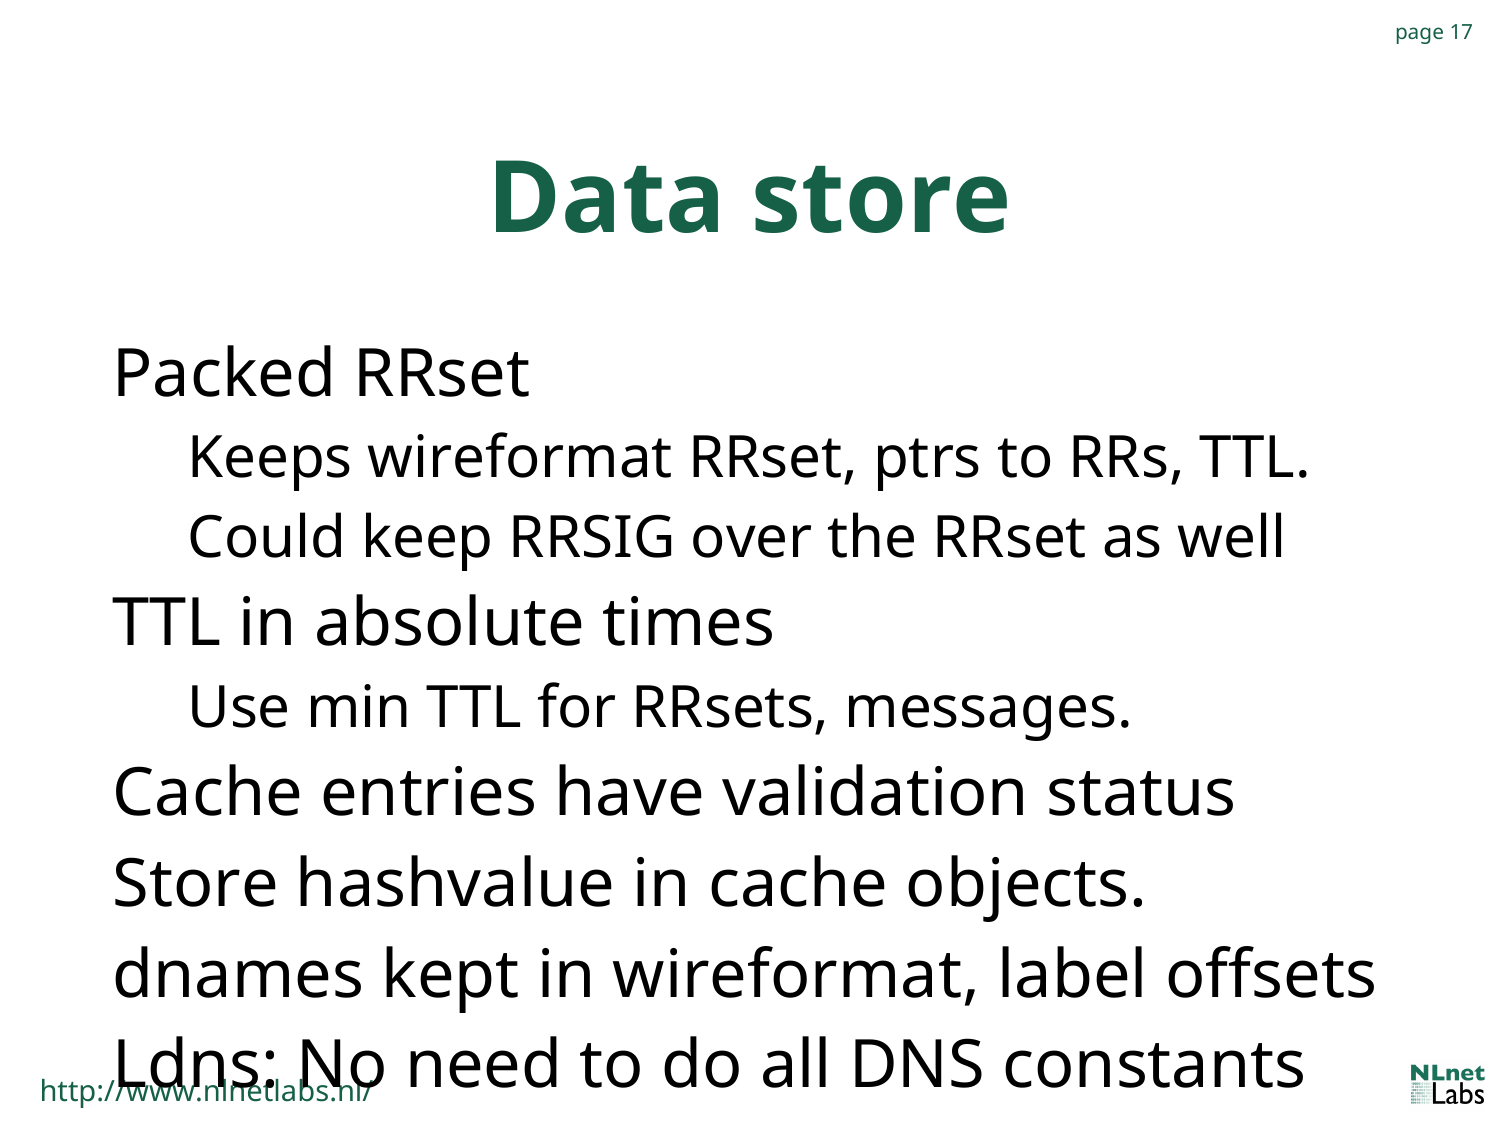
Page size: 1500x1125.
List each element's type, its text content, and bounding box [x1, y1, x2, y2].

list Packed RRset Keeps wireformat RRset, ptrs to RRs, TTL. Could keep RRSIG over the RRset as well TTL in absolute times Use min TTL for RRsets, messages. Cache entries have validation status Store hashvalue in cache objects. dnames kept in wireformat, label offsets Ldns: No need to do all DNS constants again [112, 324, 1388, 1001]
picture [1409, 1059, 1485, 1111]
title Data store [112, 66, 1388, 322]
